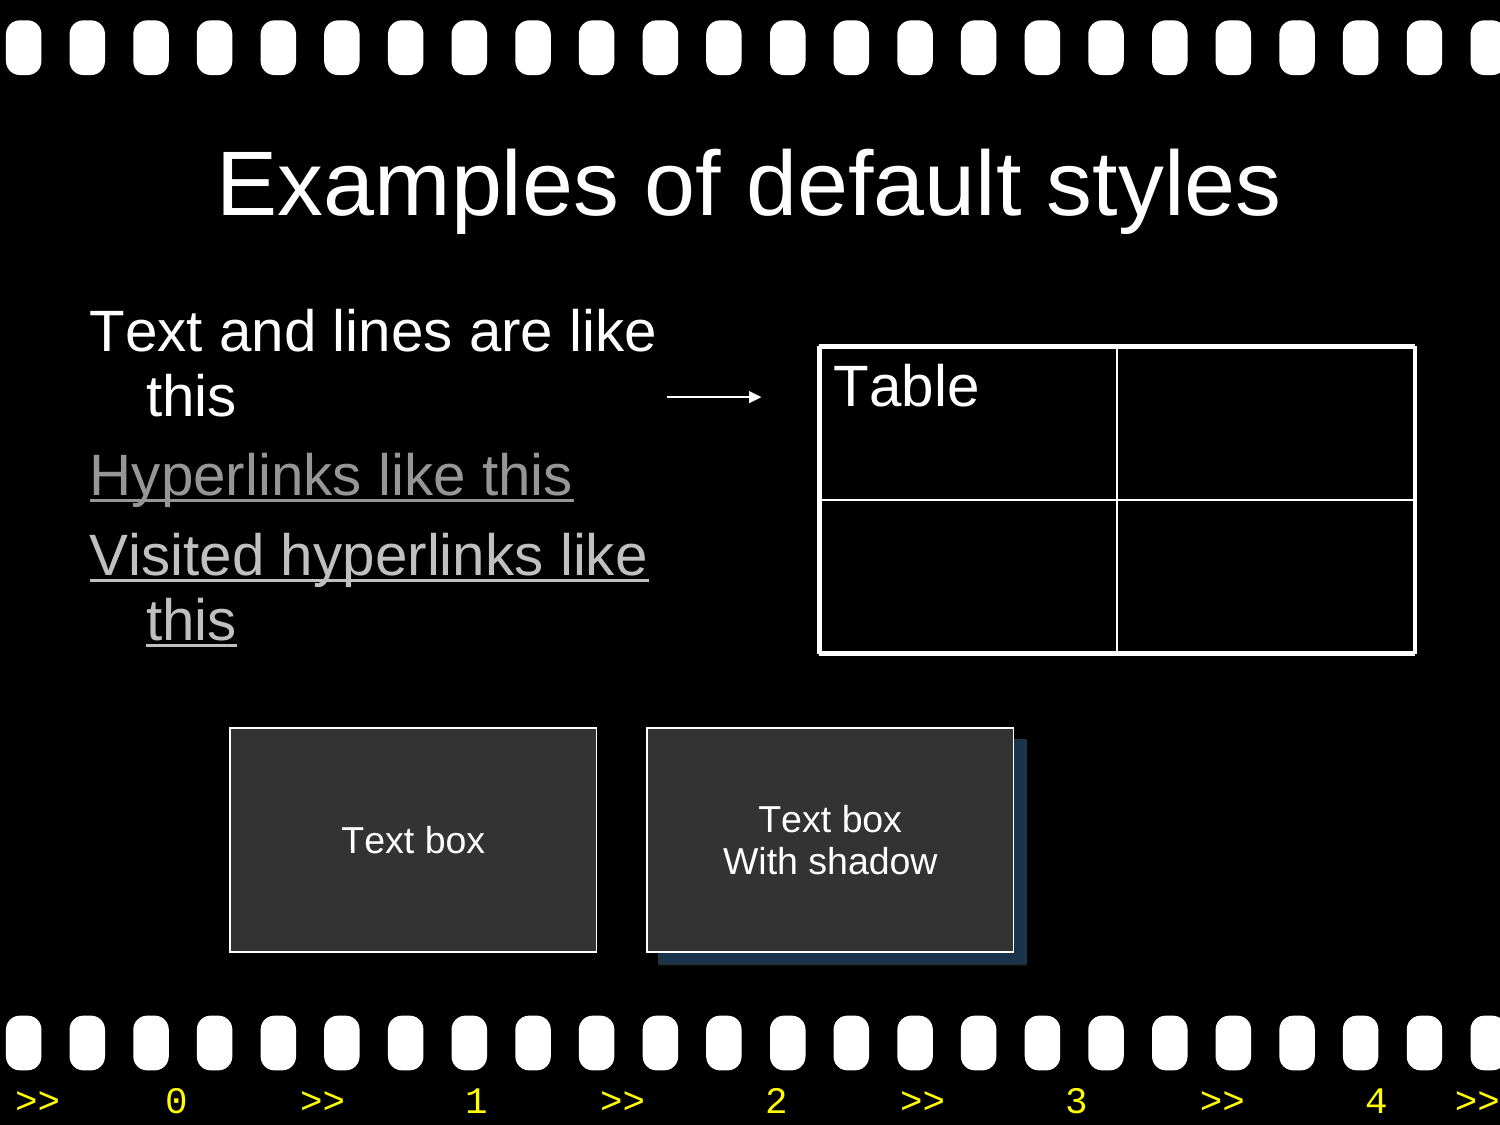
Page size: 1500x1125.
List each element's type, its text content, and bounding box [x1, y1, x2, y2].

text_box Text box [230, 727, 597, 953]
list Text and lines are like this Hyperlinks like this Visited hyperlinks like this [75, 290, 738, 1005]
text_box Table [822, 349, 1116, 499]
text_box Text box With shadow [647, 727, 1014, 953]
title Examples of default styles [75, 90, 1426, 278]
